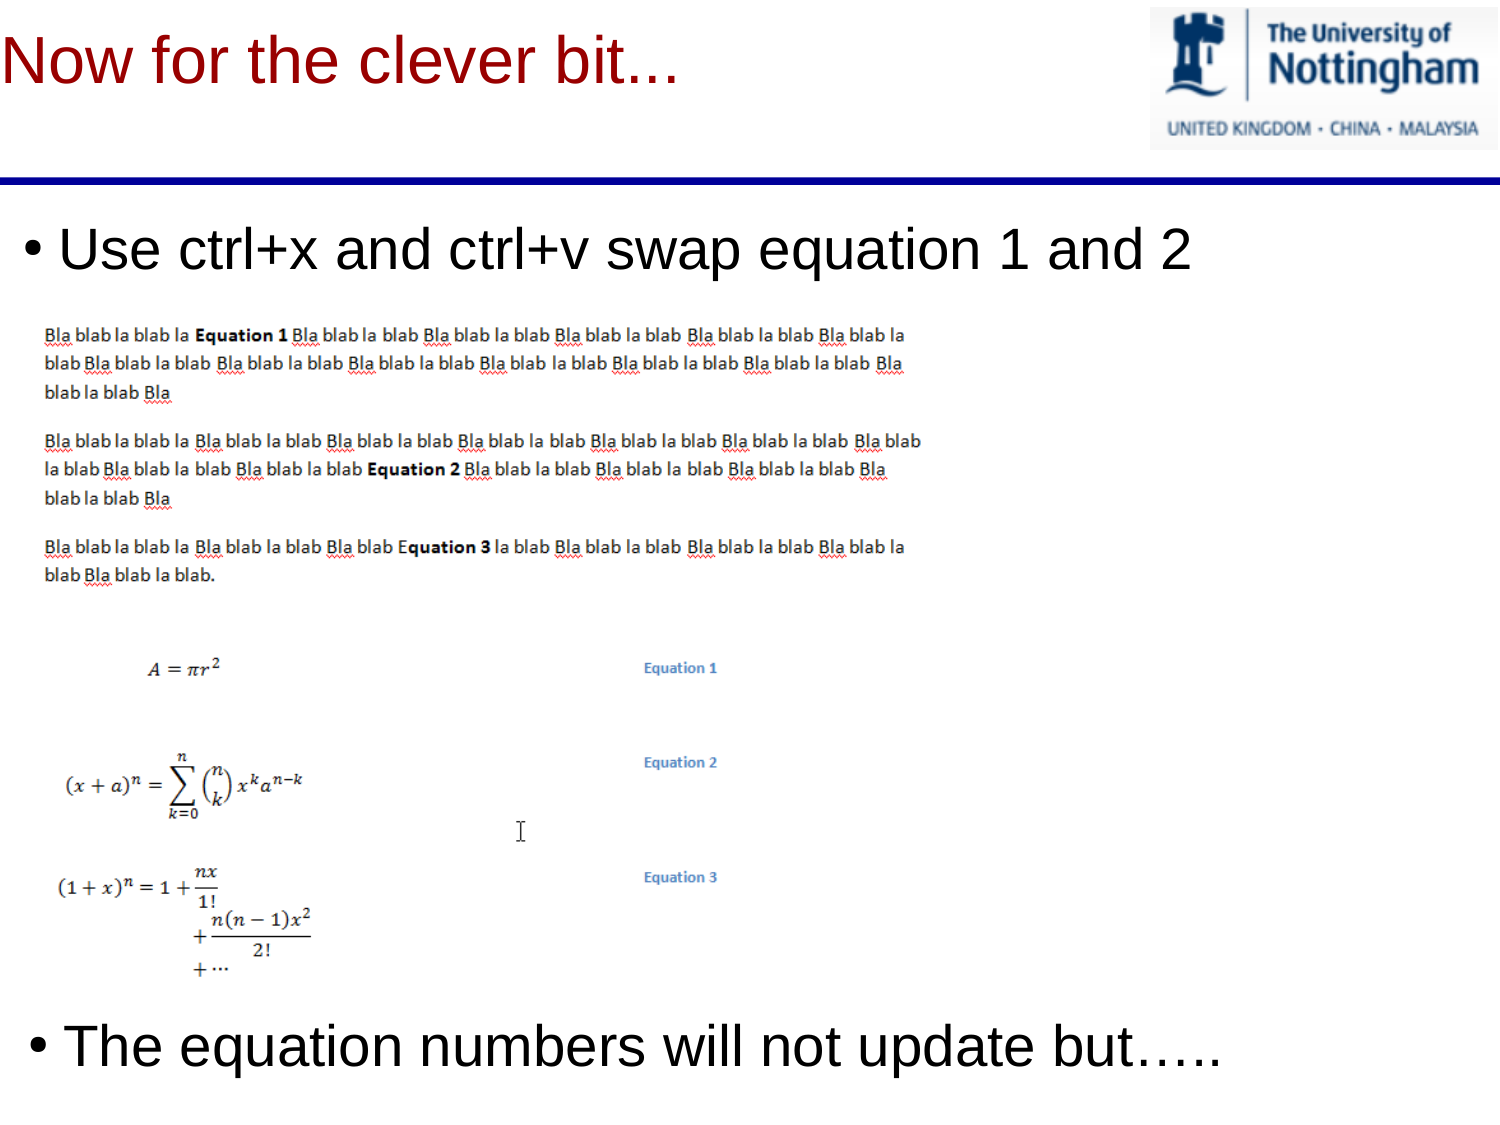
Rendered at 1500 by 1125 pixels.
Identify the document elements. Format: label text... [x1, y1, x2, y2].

picture [1150, 7, 1498, 150]
text_box The equation numbers will not update but….. [27, 1003, 1400, 1089]
title Now for the clever bit... [0, 0, 775, 122]
text_box Use ctrl+x and ctrl+v swap equation 1 and 2 [22, 206, 1395, 292]
picture [29, 312, 945, 997]
